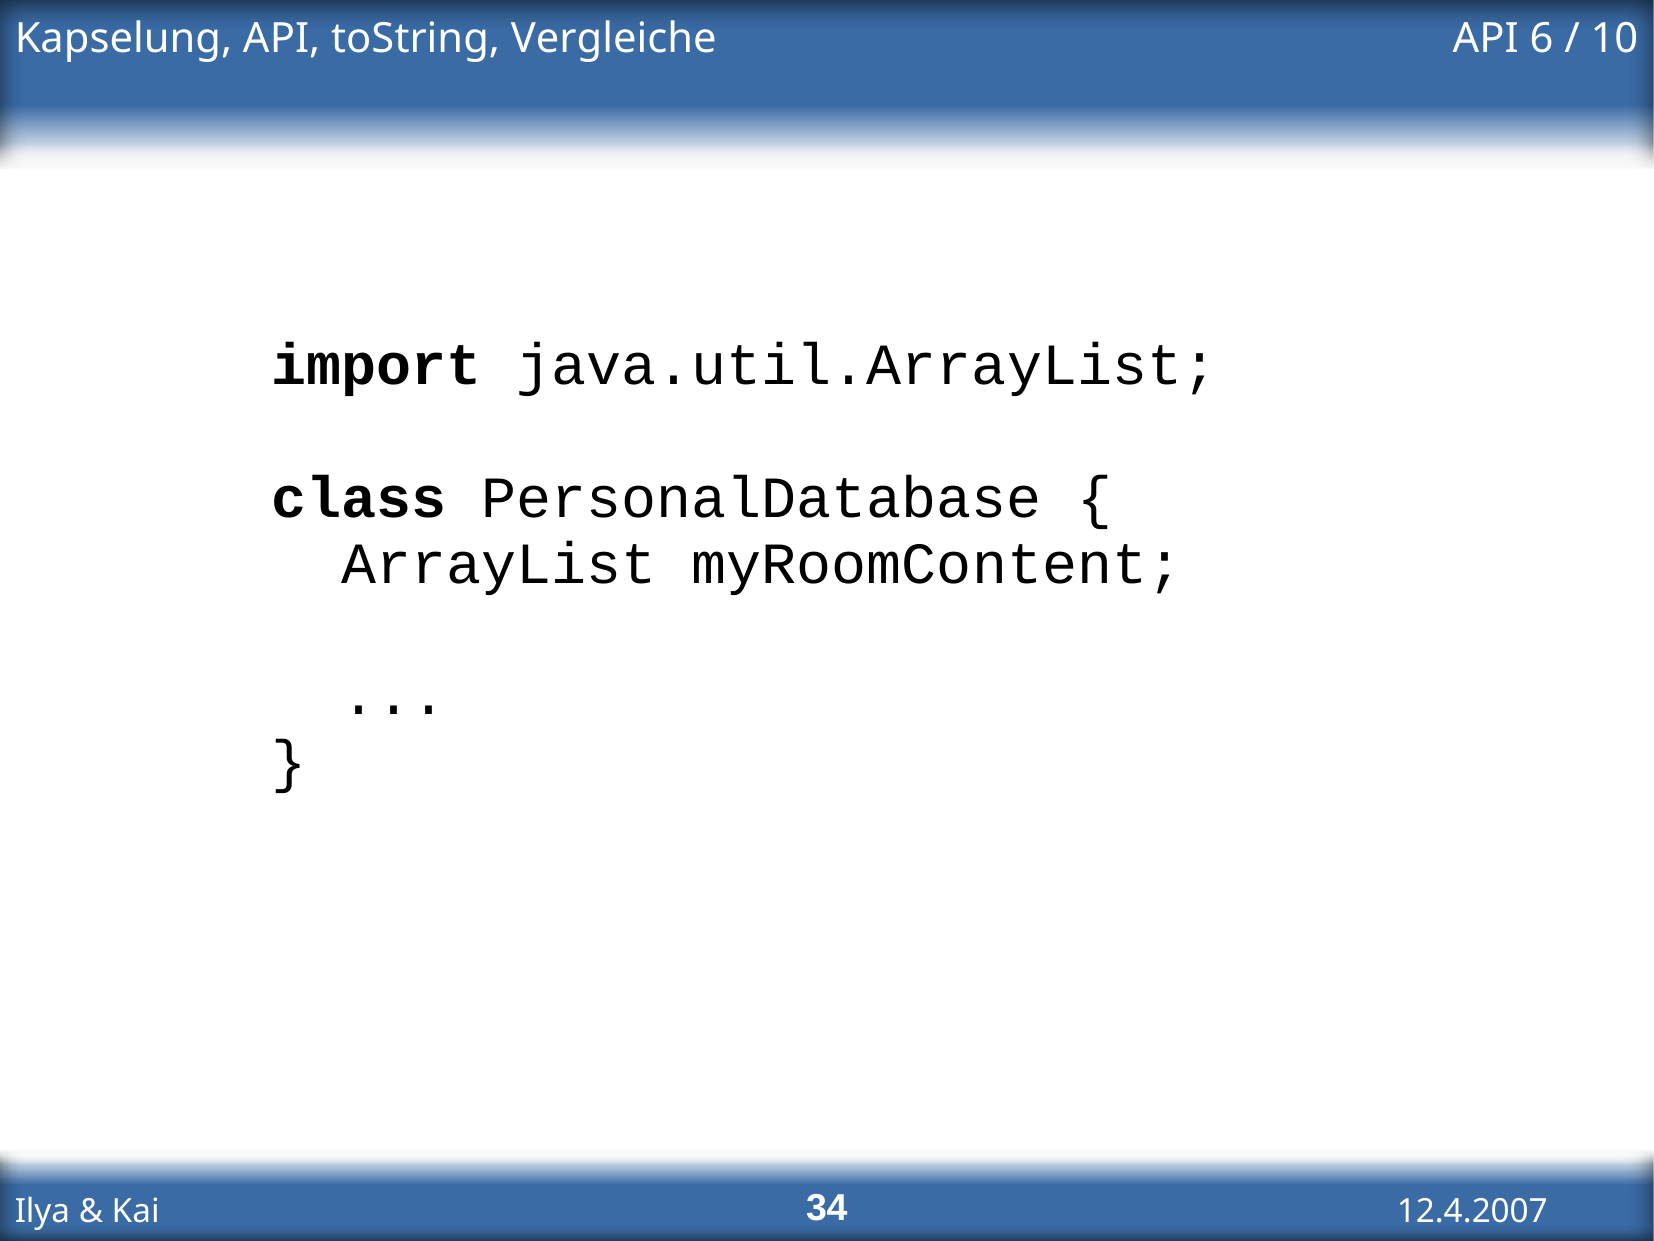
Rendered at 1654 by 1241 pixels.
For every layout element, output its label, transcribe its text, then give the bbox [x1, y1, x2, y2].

picture [0, 0, 1654, 169]
text_box import java.util.ArrayList; class PersonalDatabase { ArrayList myRoomContent; ... } [257, 329, 1397, 847]
picture [0, 1149, 1654, 1241]
text_box API 6 / 10 [1226, 0, 1654, 73]
